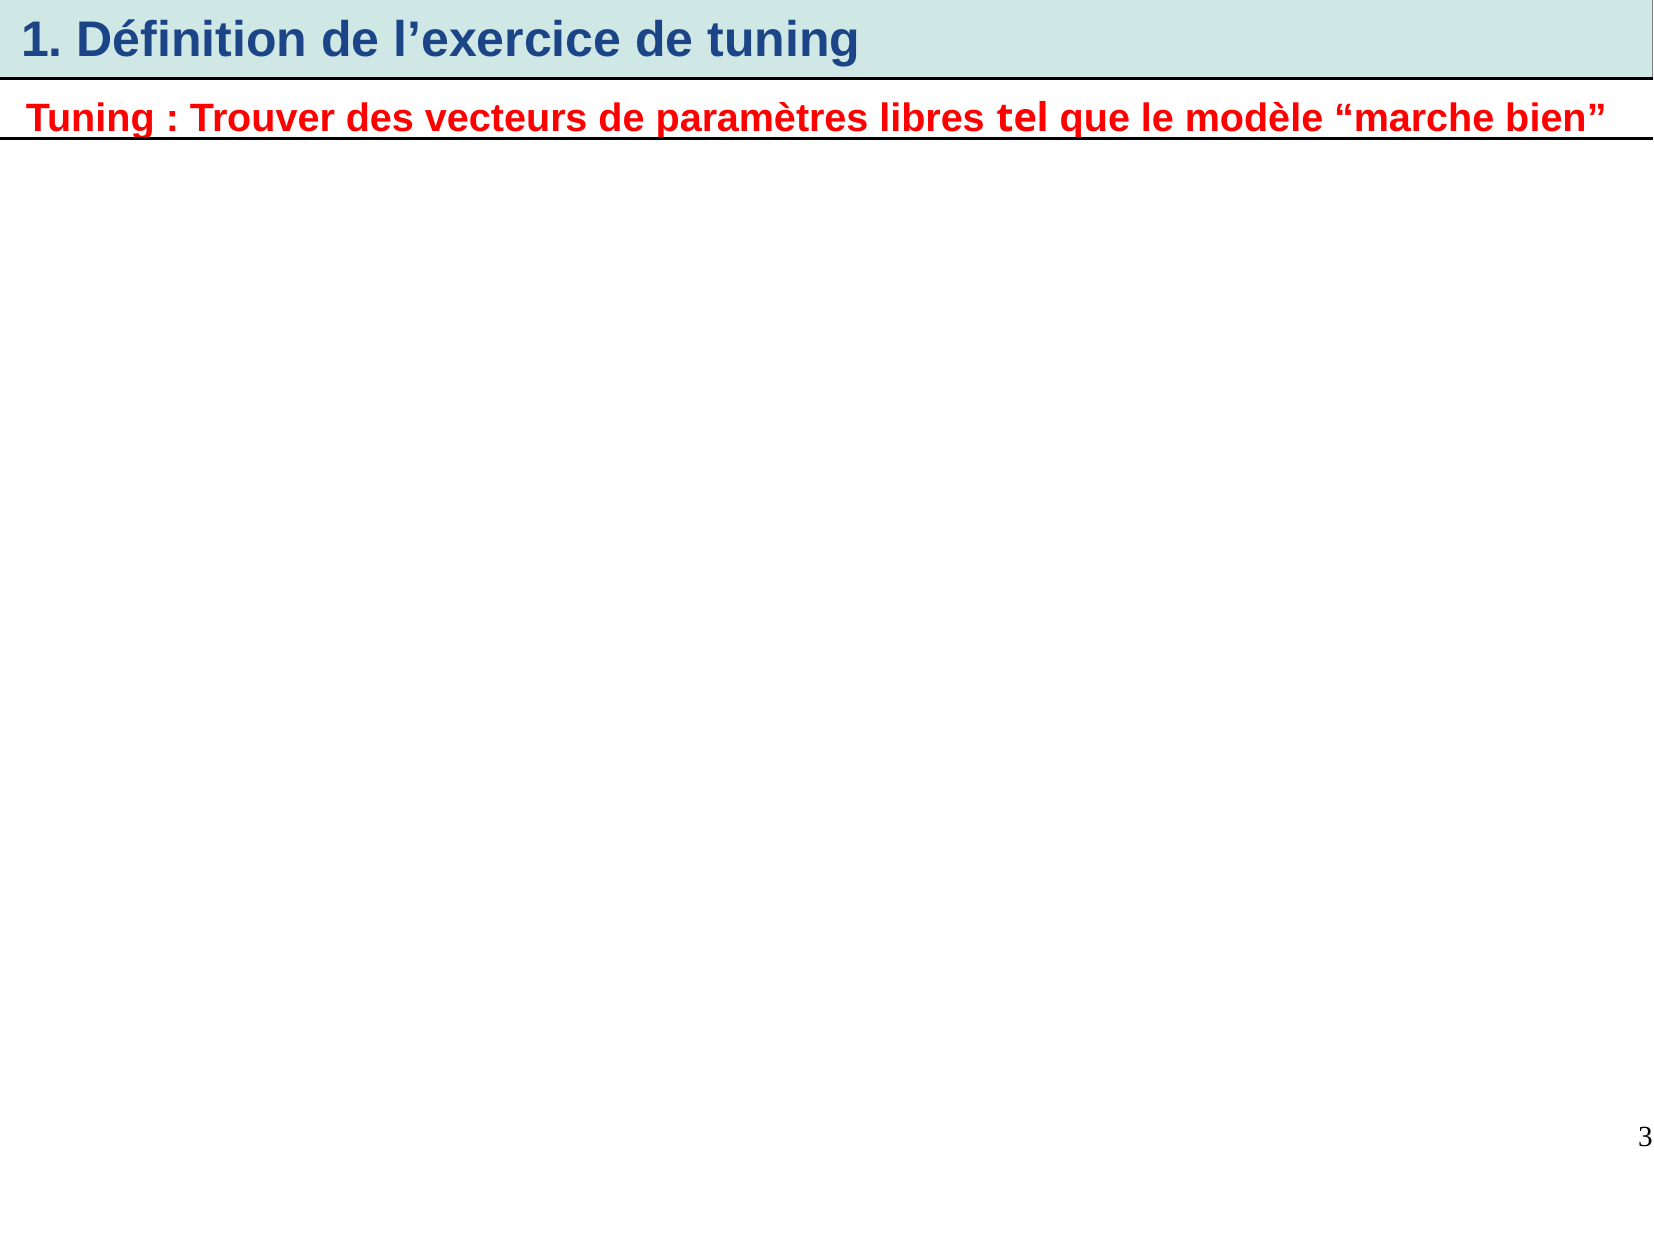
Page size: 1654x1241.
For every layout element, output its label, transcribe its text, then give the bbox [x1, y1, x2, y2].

text_box Tuning : Trouver des vecteurs de paramètres libres tel que le modèle “marche bien” [11, 82, 1653, 137]
text_box [0, 0, 1653, 77]
text_box 1. Définition de l’exercice de tuning [6, 3, 876, 75]
